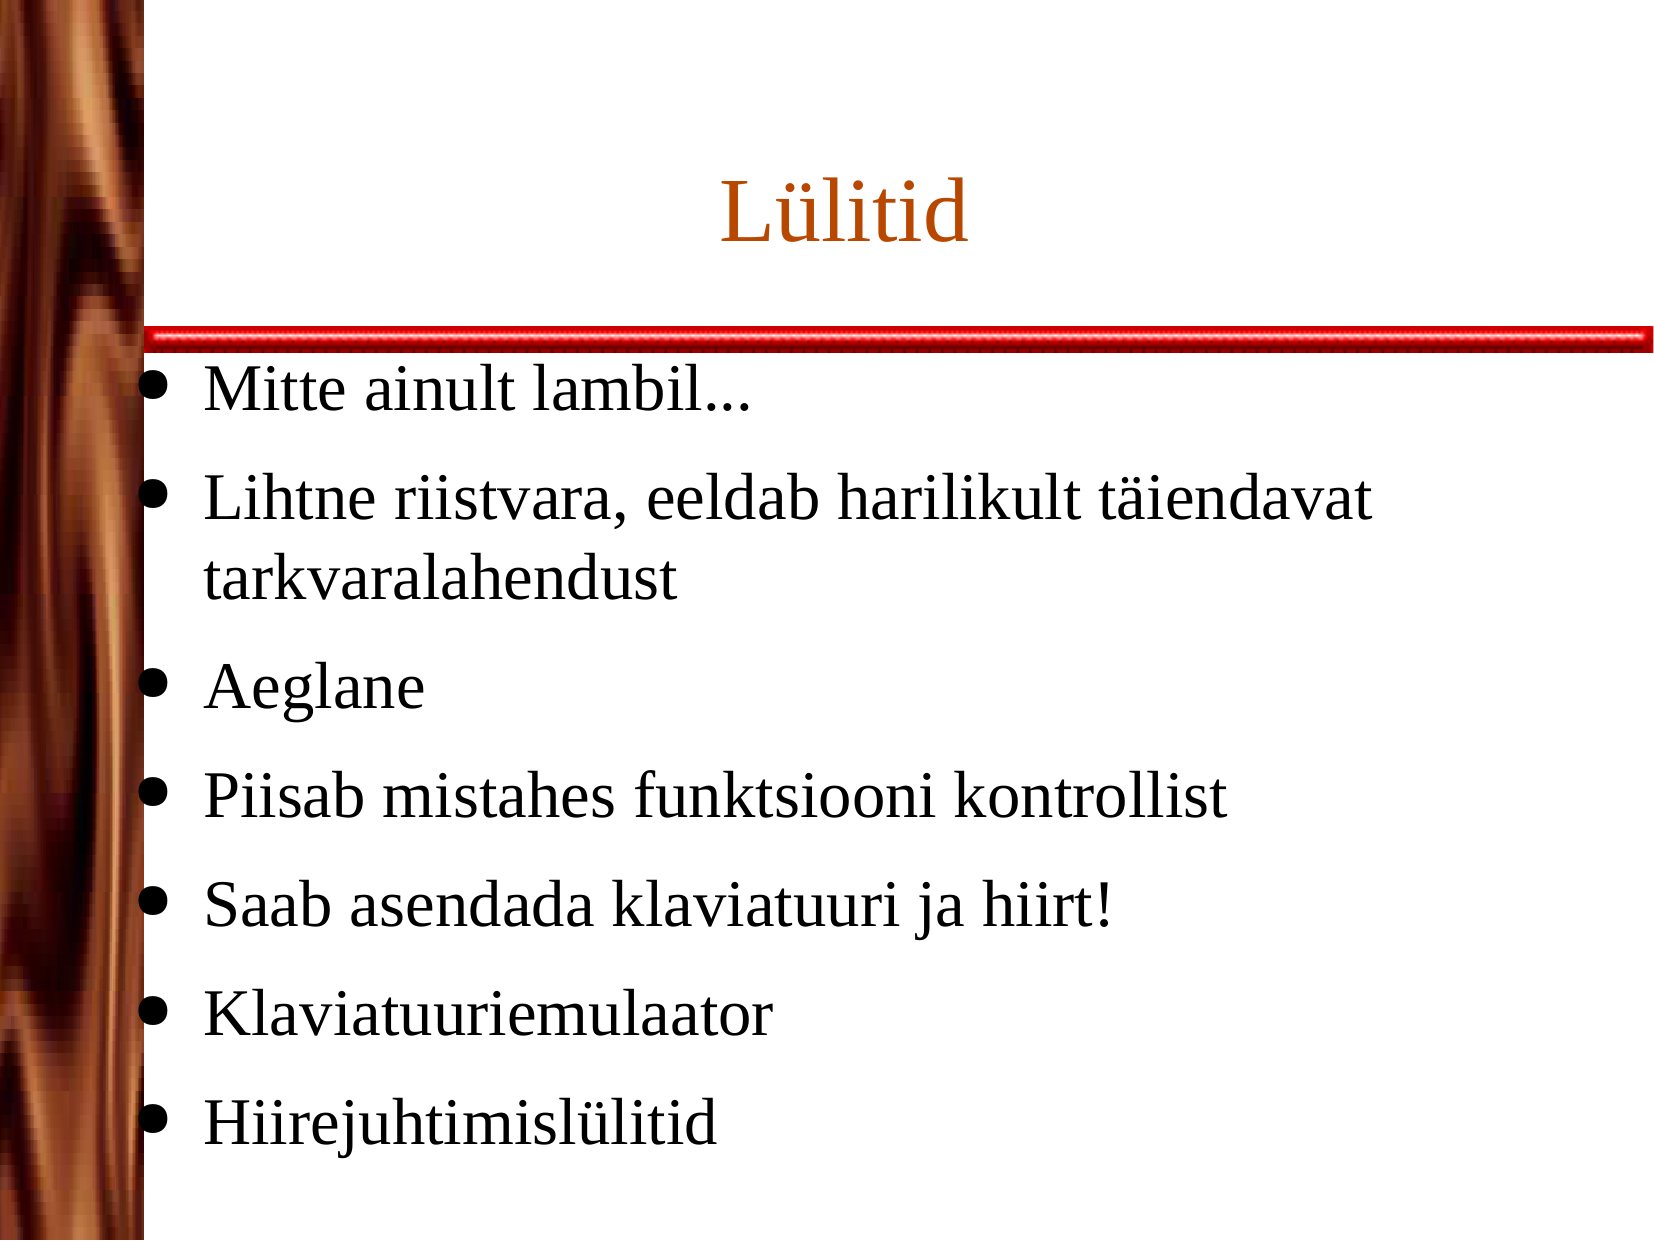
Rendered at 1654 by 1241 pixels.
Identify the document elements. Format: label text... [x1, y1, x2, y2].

picture [0, 0, 1654, 1240]
title Lülitid [121, 100, 1533, 312]
list Mitte ainult lambil... Lihtne riistvara, eeldab harilikult täiendavat tarkvaralahendust Aeglane Piisab mistahes funktsiooni kontrollist Saab asendada klaviatuuri ja hiirt! Klaviatuuriemulaator Hiirejuhtimislülitid [121, 344, 1533, 1164]
